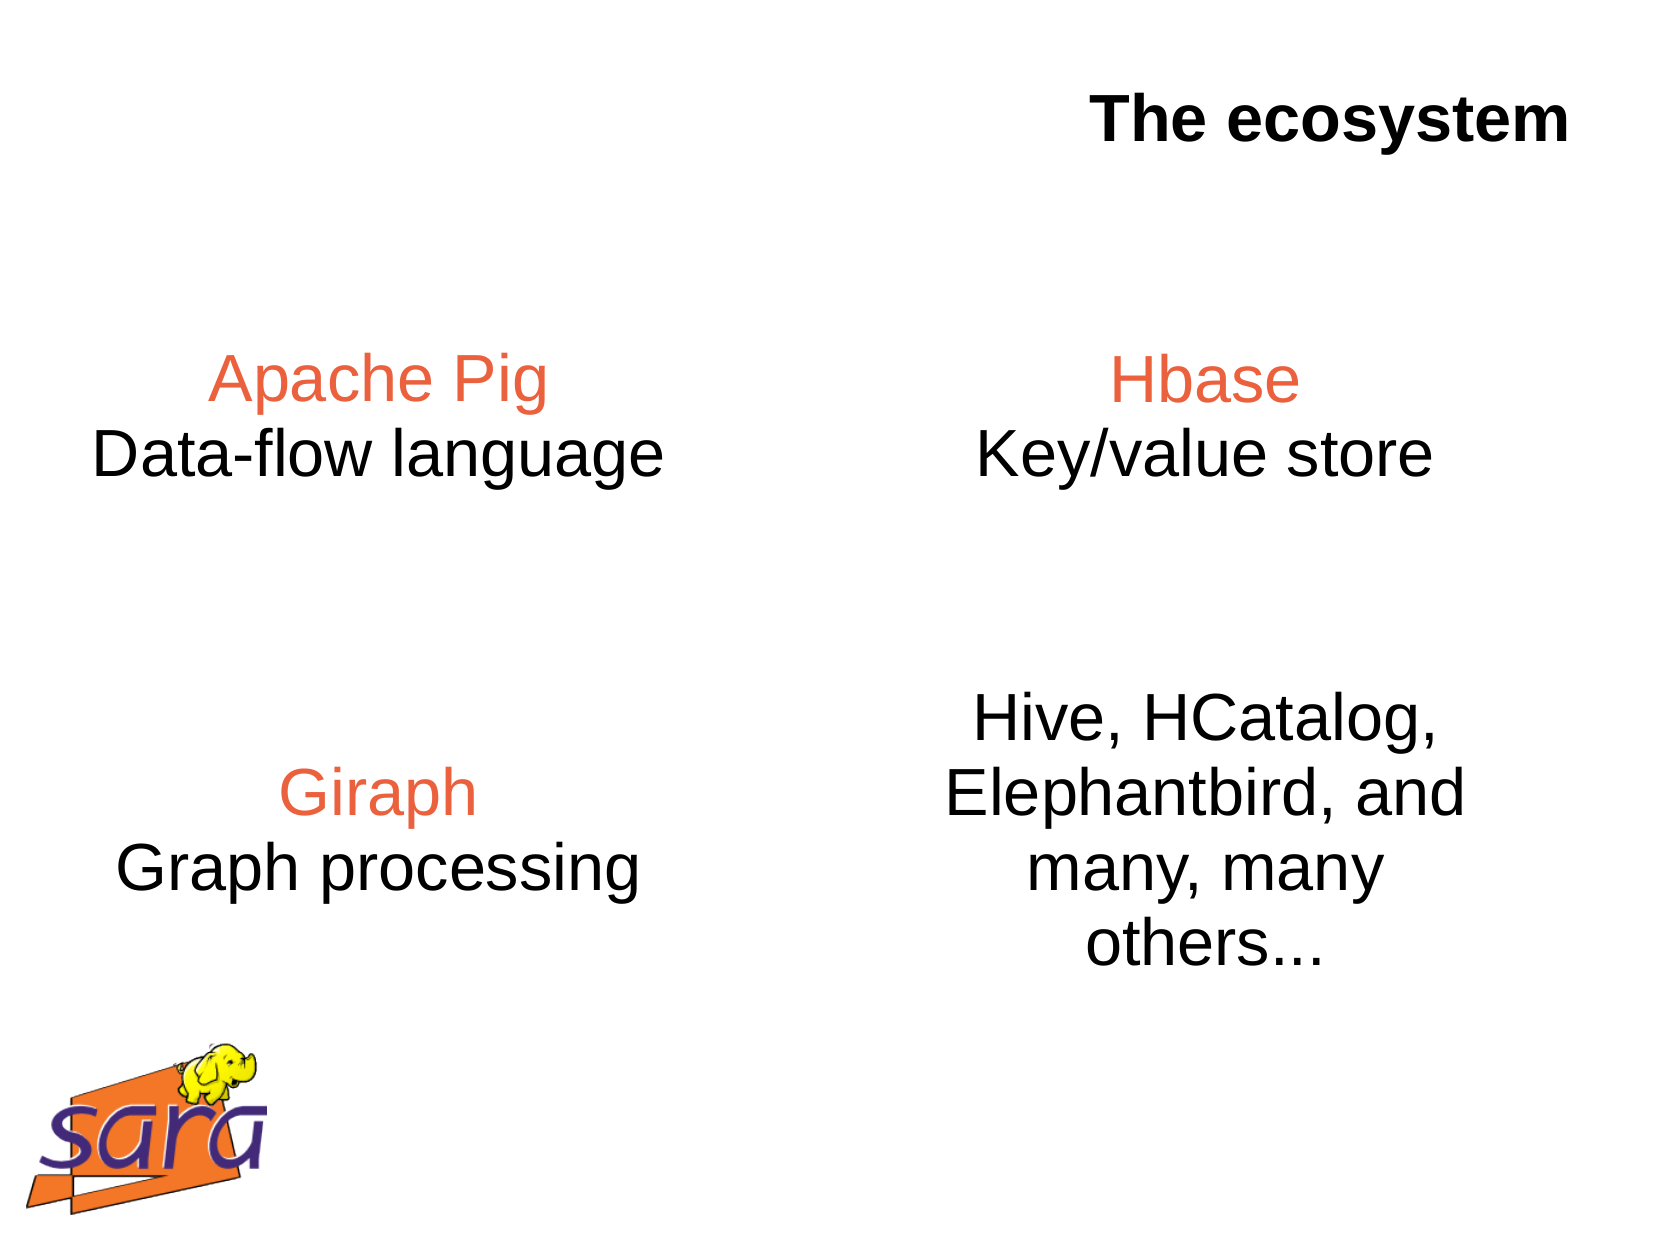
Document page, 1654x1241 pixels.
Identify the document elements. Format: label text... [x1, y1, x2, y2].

text_box Hive, HCatalog, Elephantbird, and many, many others... [909, 645, 1502, 1014]
subtitle Apache Pig Data-flow language [82, 232, 676, 601]
text_box Giraph Graph processing [82, 645, 676, 1014]
text_box Hbase Key/value store [909, 232, 1502, 601]
picture [26, 1029, 267, 1215]
title The ecosystem [82, 49, 1571, 188]
